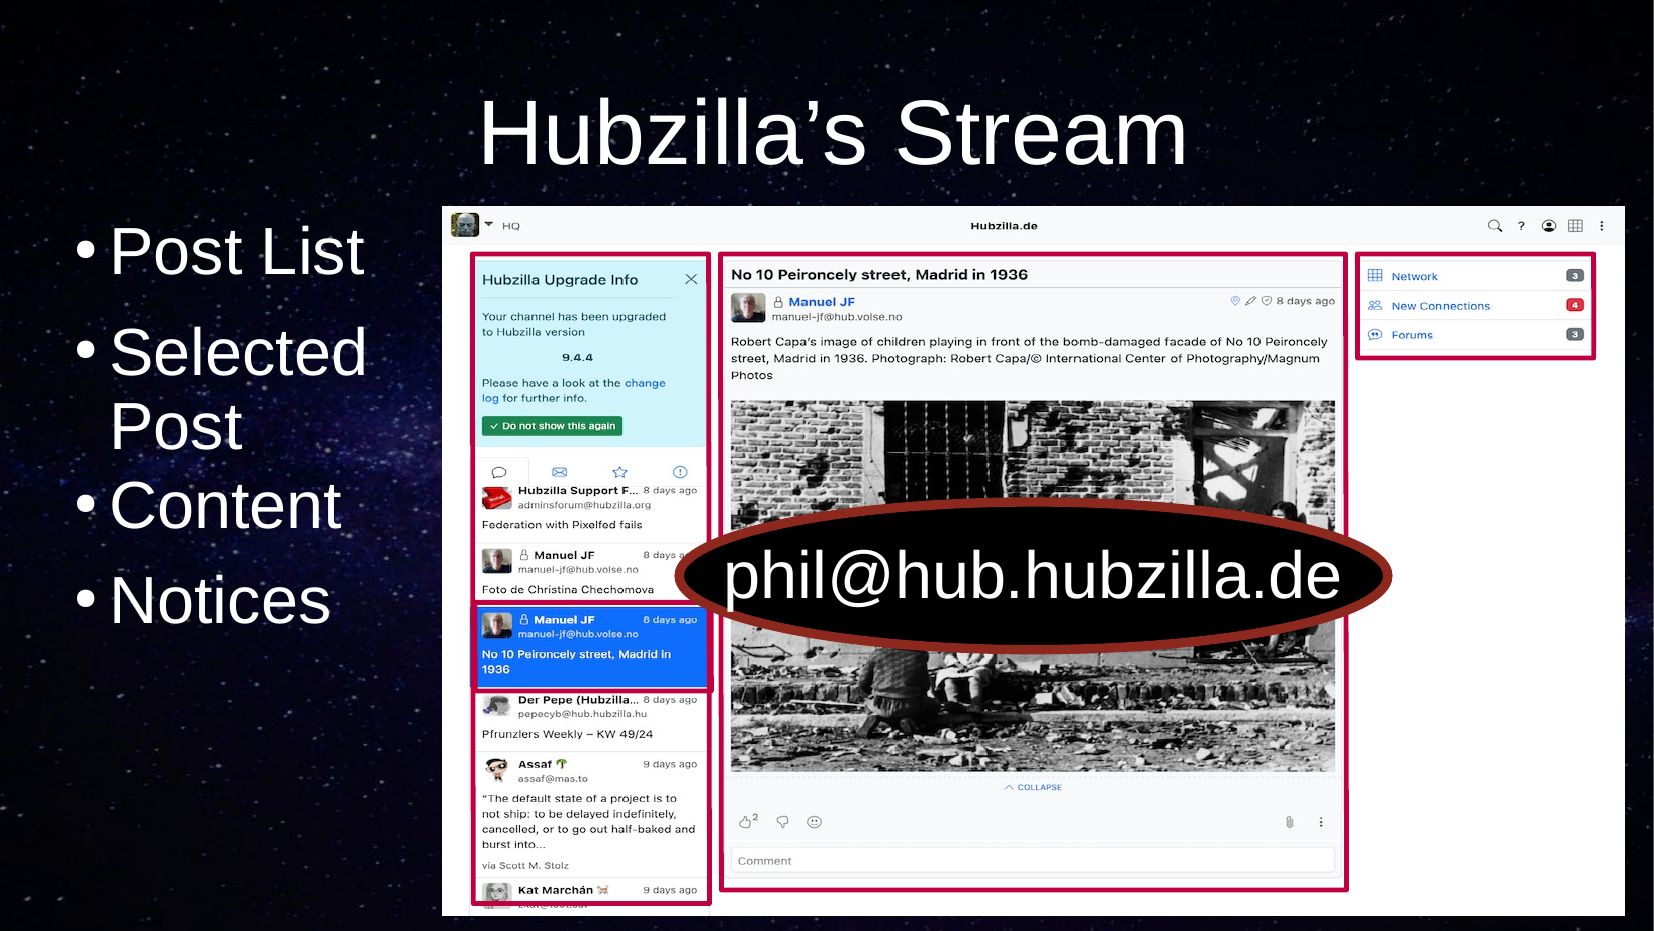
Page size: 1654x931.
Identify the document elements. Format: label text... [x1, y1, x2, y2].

text_box Selected Post [59, 307, 414, 460]
text_box Content [59, 460, 414, 551]
title Hubzilla’s Stream [90, 55, 1579, 211]
text_box phil@hub.hubzilla.de [679, 501, 1388, 650]
text_box Notices [59, 555, 414, 645]
text_box Post List [59, 206, 414, 297]
picture [0, 0, 1654, 931]
